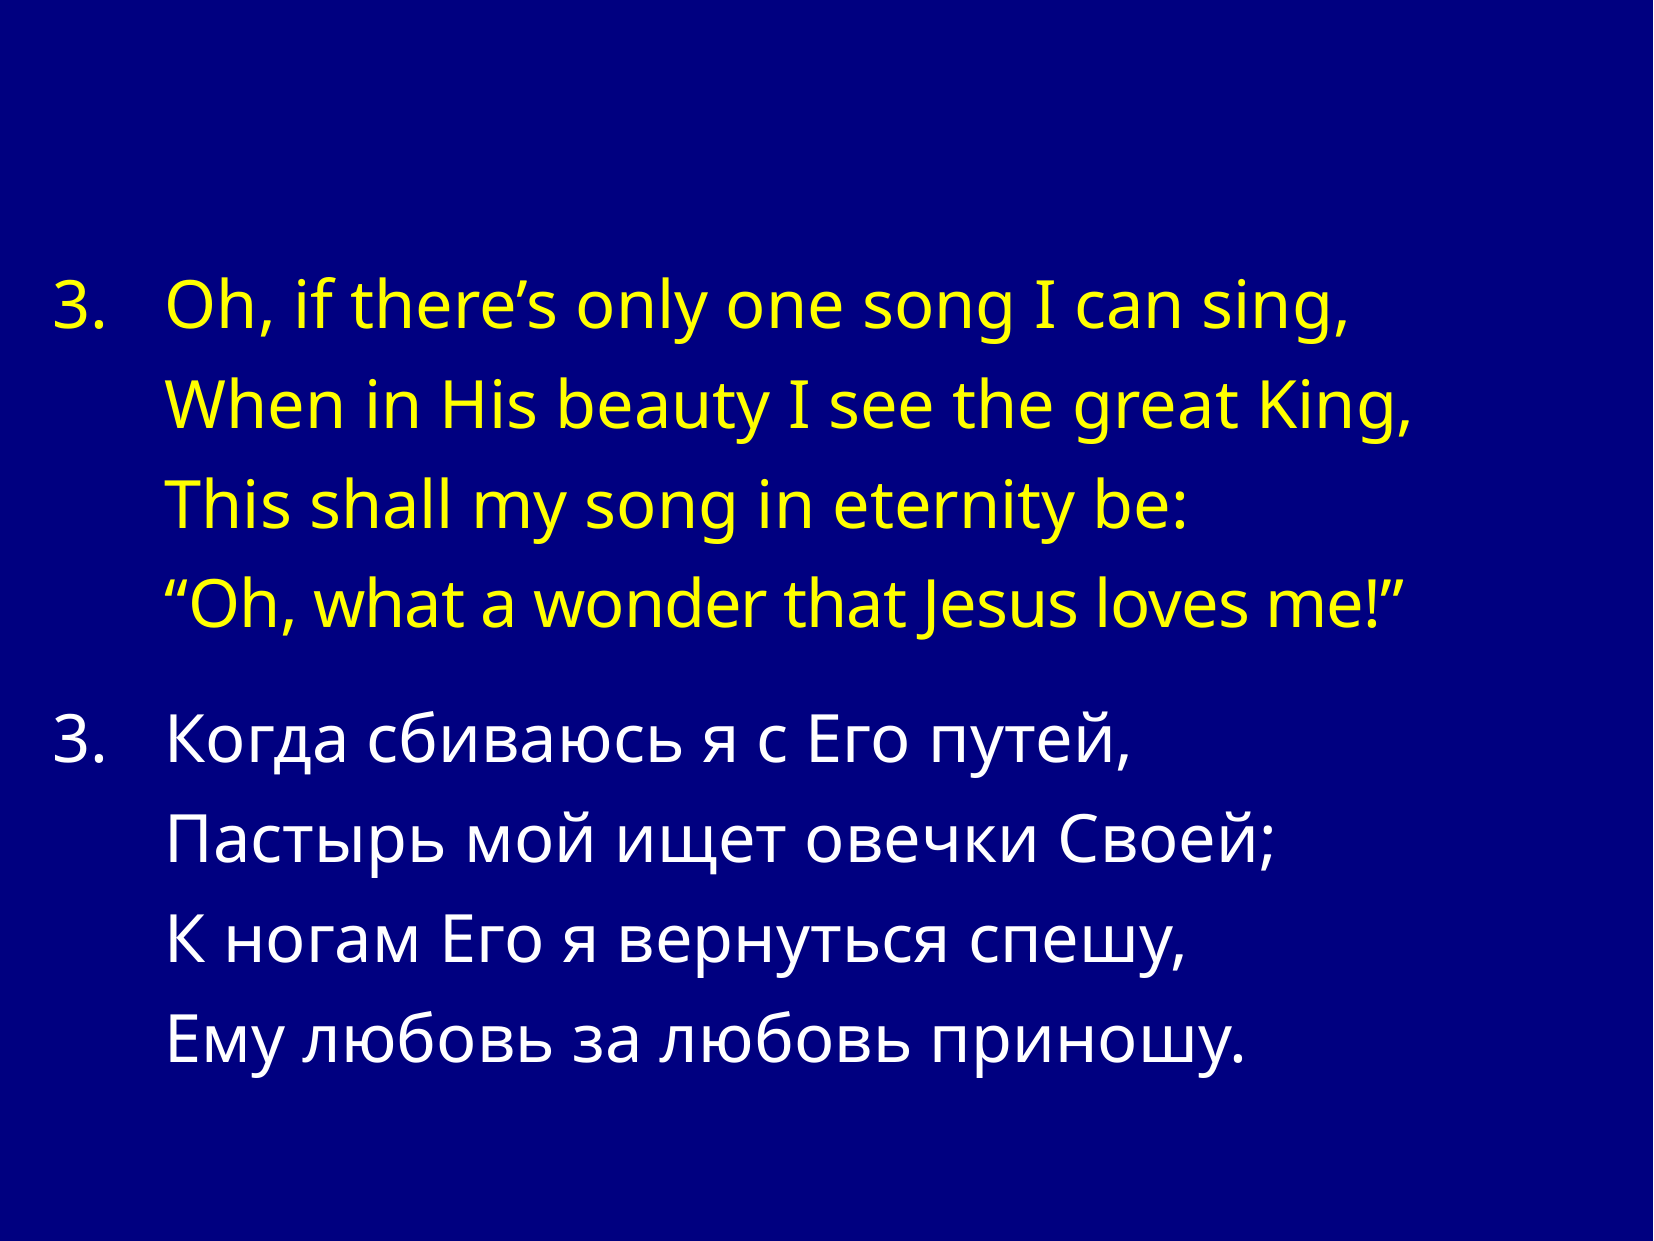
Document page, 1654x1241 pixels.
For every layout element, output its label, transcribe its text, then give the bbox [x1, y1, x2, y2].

text_box 3. Oh, if there’s only one song I can sing, When in His beauty I see the great King, This shall my song in eternity be: “Oh, what a wonder that Jesus loves me!” [37, 150, 1653, 638]
text_box 3. Когда сбиваюсь я с Его путей, Пастырь мой ищет овечки Своей; К ногам Его я вернуться спешу, Ему любовь за любовь приношу. [37, 675, 1576, 1163]
